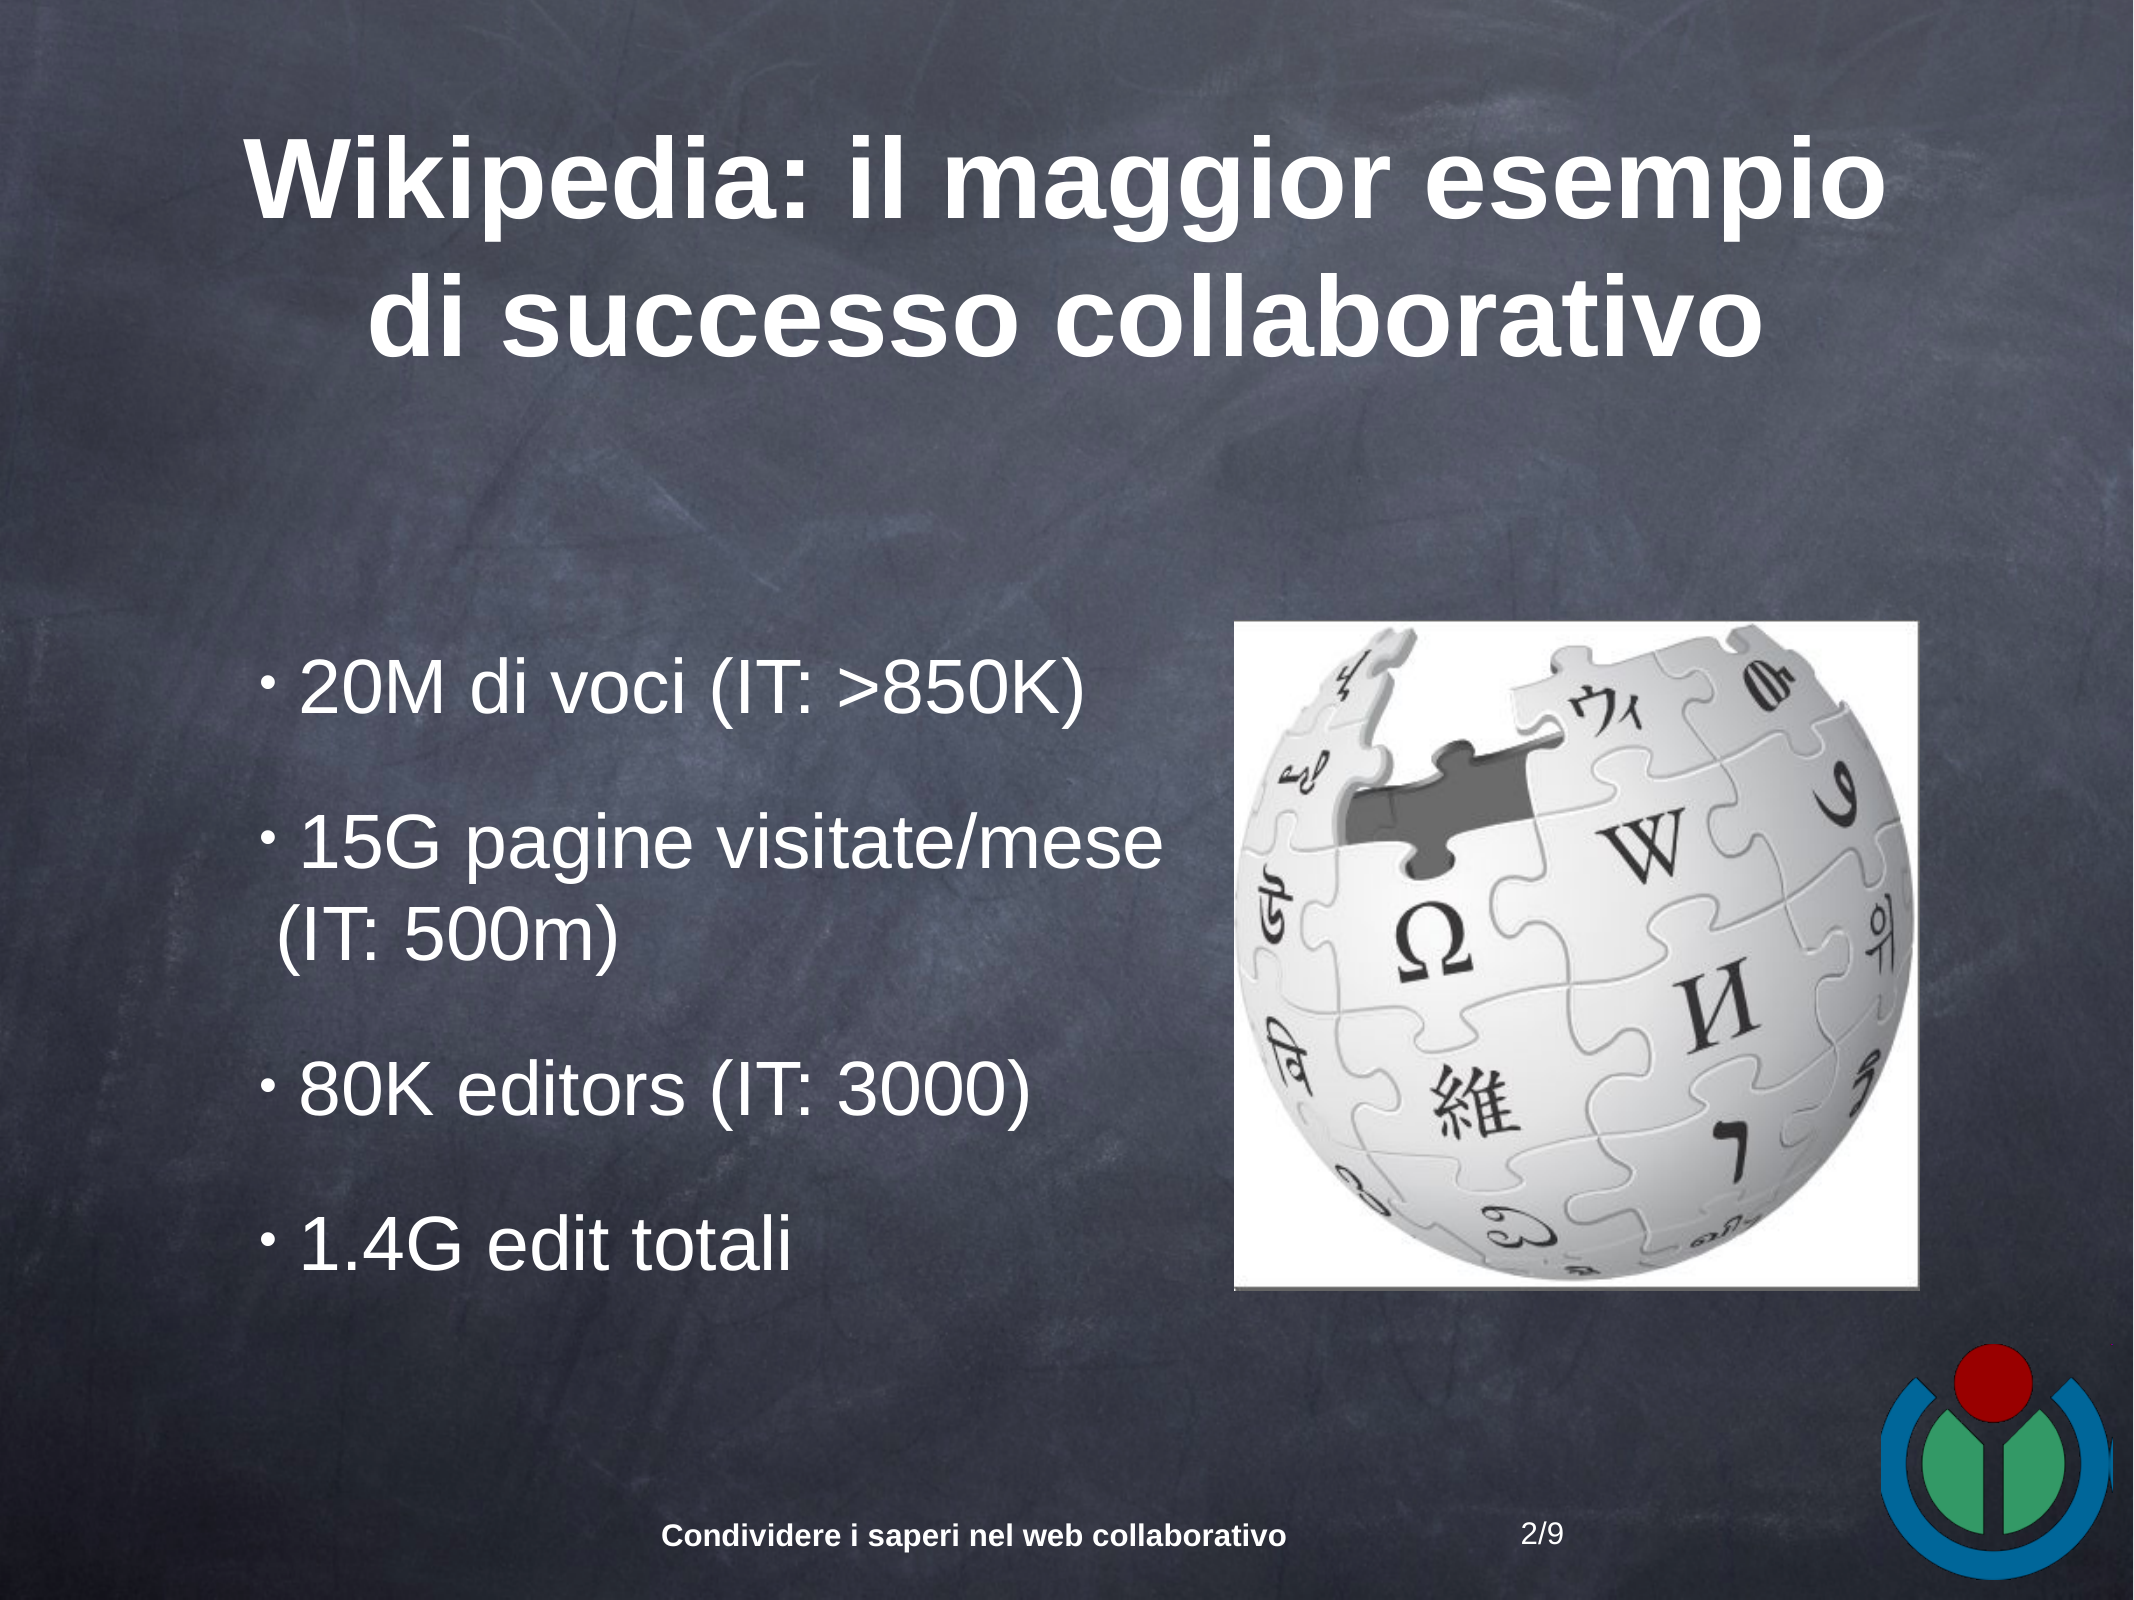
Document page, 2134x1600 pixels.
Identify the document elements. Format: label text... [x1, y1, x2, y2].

title Wikipedia: il maggior esempio di successo collaborativo [208, 33, 1925, 450]
picture [0, 0, 2134, 1600]
list 20M di voci (IT: >850K) 15G pagine visitate/mese (IT: 500m) 80K editors (IT: 3000) 1.4G edit totali [208, 450, 1300, 1600]
